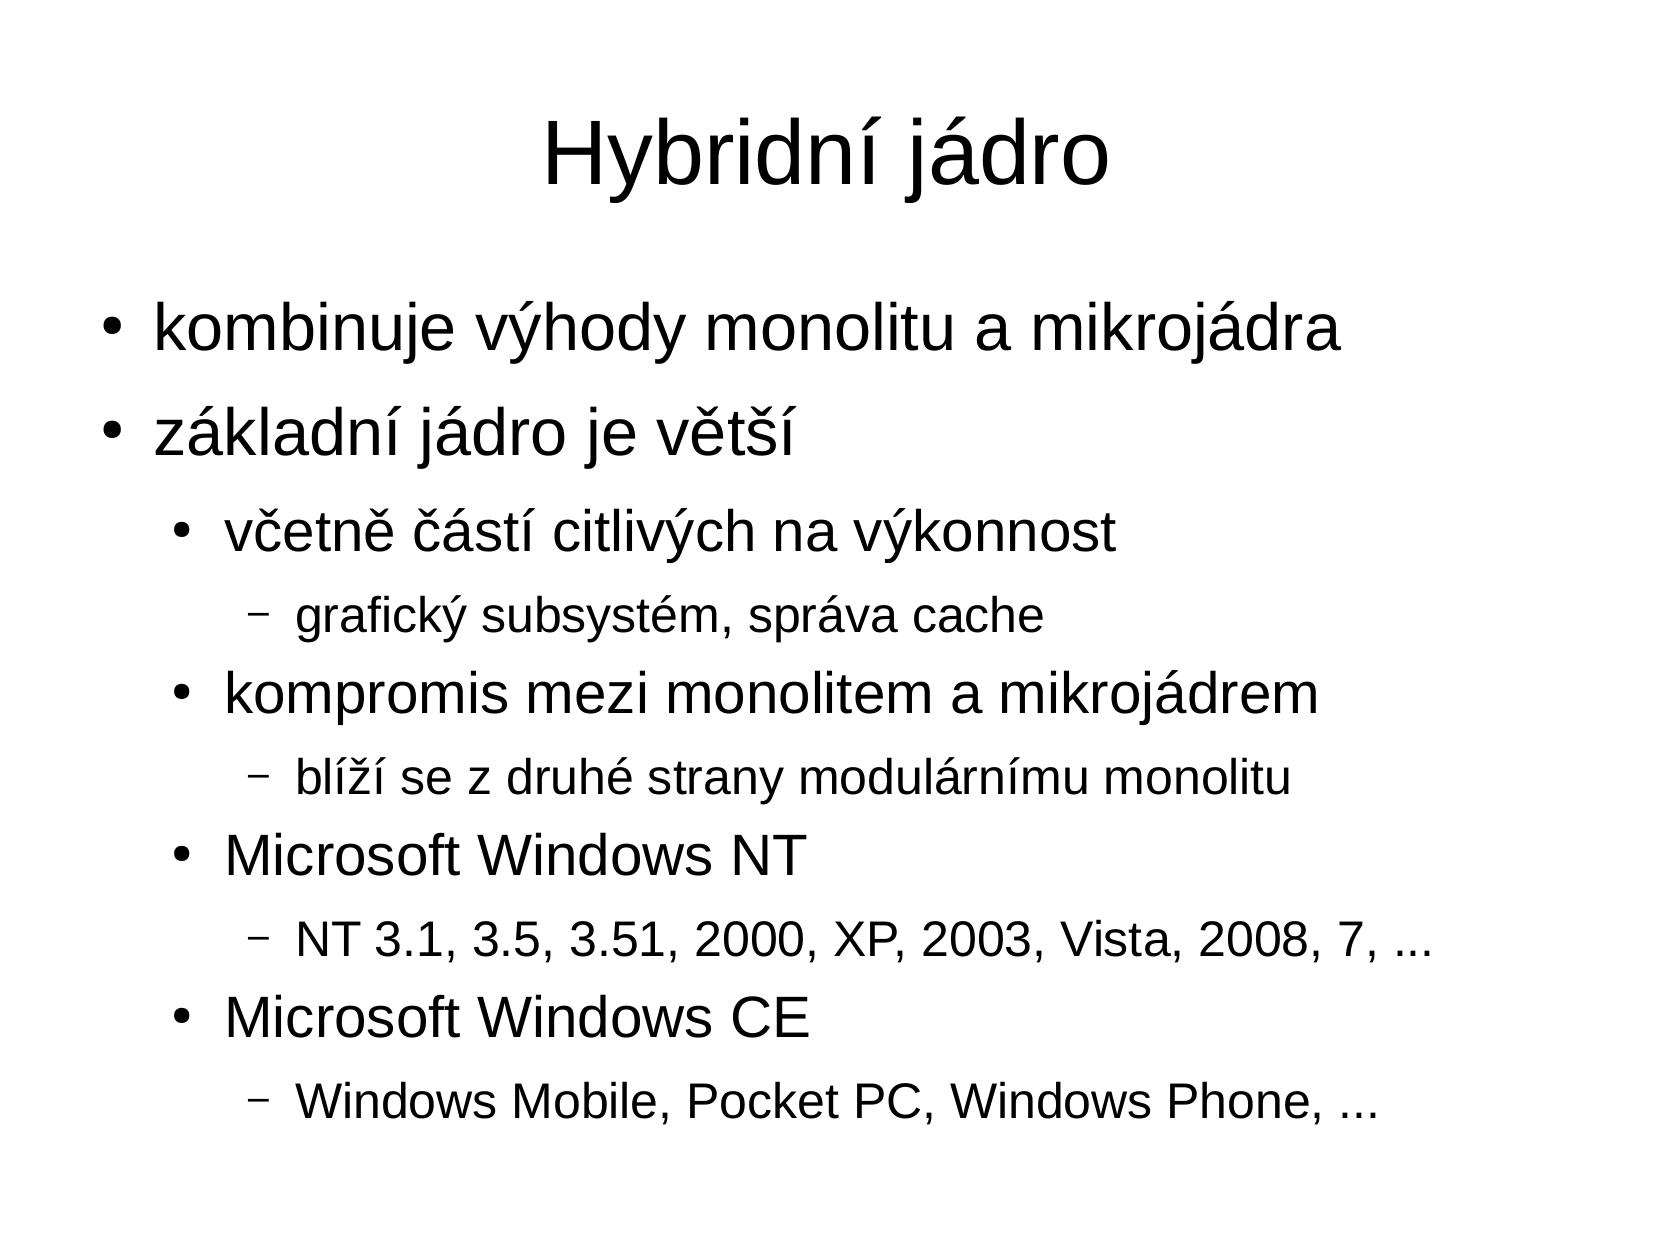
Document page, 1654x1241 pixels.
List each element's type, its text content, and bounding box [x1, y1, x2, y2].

list kombinuje výhody monolitu a mikrojádra základní jádro je větší včetně částí citlivých na výkonnost grafický subsystém, správa cache kompromis mezi monolitem a mikrojádrem blíží se z druhé strany modulárnímu monolitu Microsoft Windows NT NT 3.1, 3.5, 3.51, 2000, XP, 2003, Vista, 2008, 7, ... Microsoft Windows CE Windows Mobile, Pocket PC, Windows Phone, ... [82, 290, 1571, 1130]
title Hybridní jádro [82, 49, 1571, 257]
